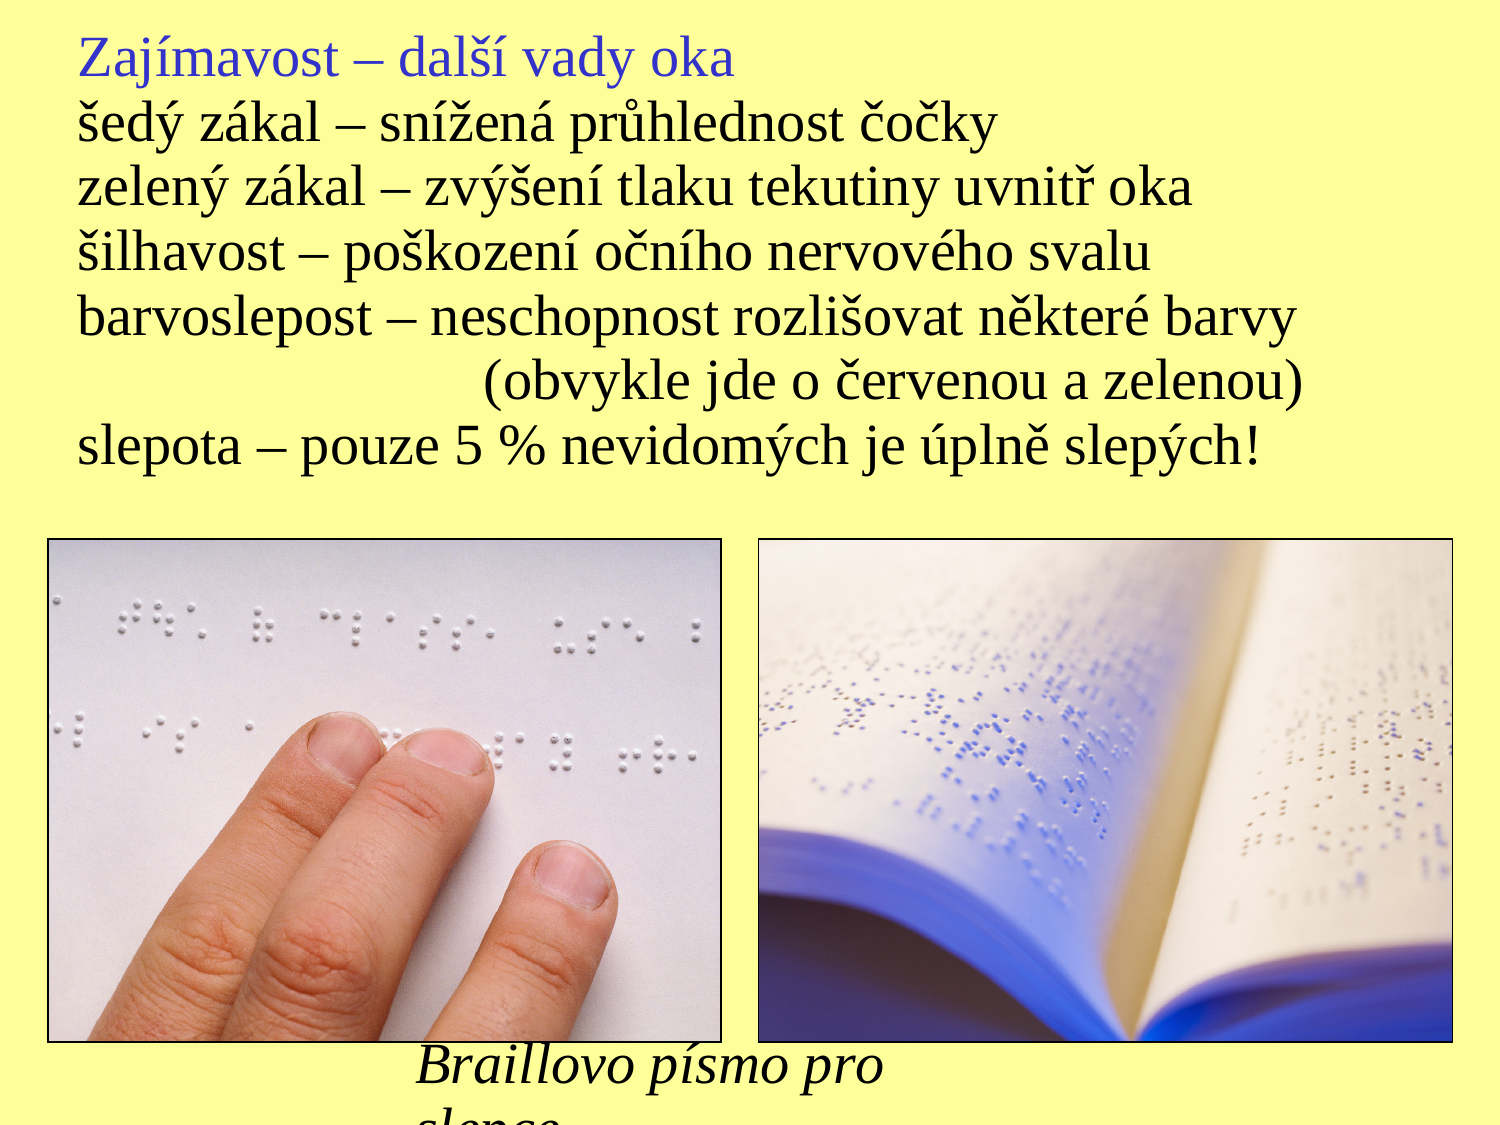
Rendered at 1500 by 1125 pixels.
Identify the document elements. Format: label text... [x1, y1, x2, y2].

picture [48, 539, 721, 1042]
text_box Zajímavost – další vady oka šedý zákal – snížená průhlednost čočky zelený zákal – zvýšení tlaku tekutiny uvnitř oka šilhavost – poškození očního nervového svalu barvoslepost – neschopnost rozlišovat některé barvy (obvykle jde o červenou a zelenou) slepota – pouze 5 % nevidomých je úplně slepých! [63, 17, 1411, 549]
text_box Braillovo písmo pro slepce [400, 1024, 1061, 1125]
picture [759, 539, 1452, 1042]
